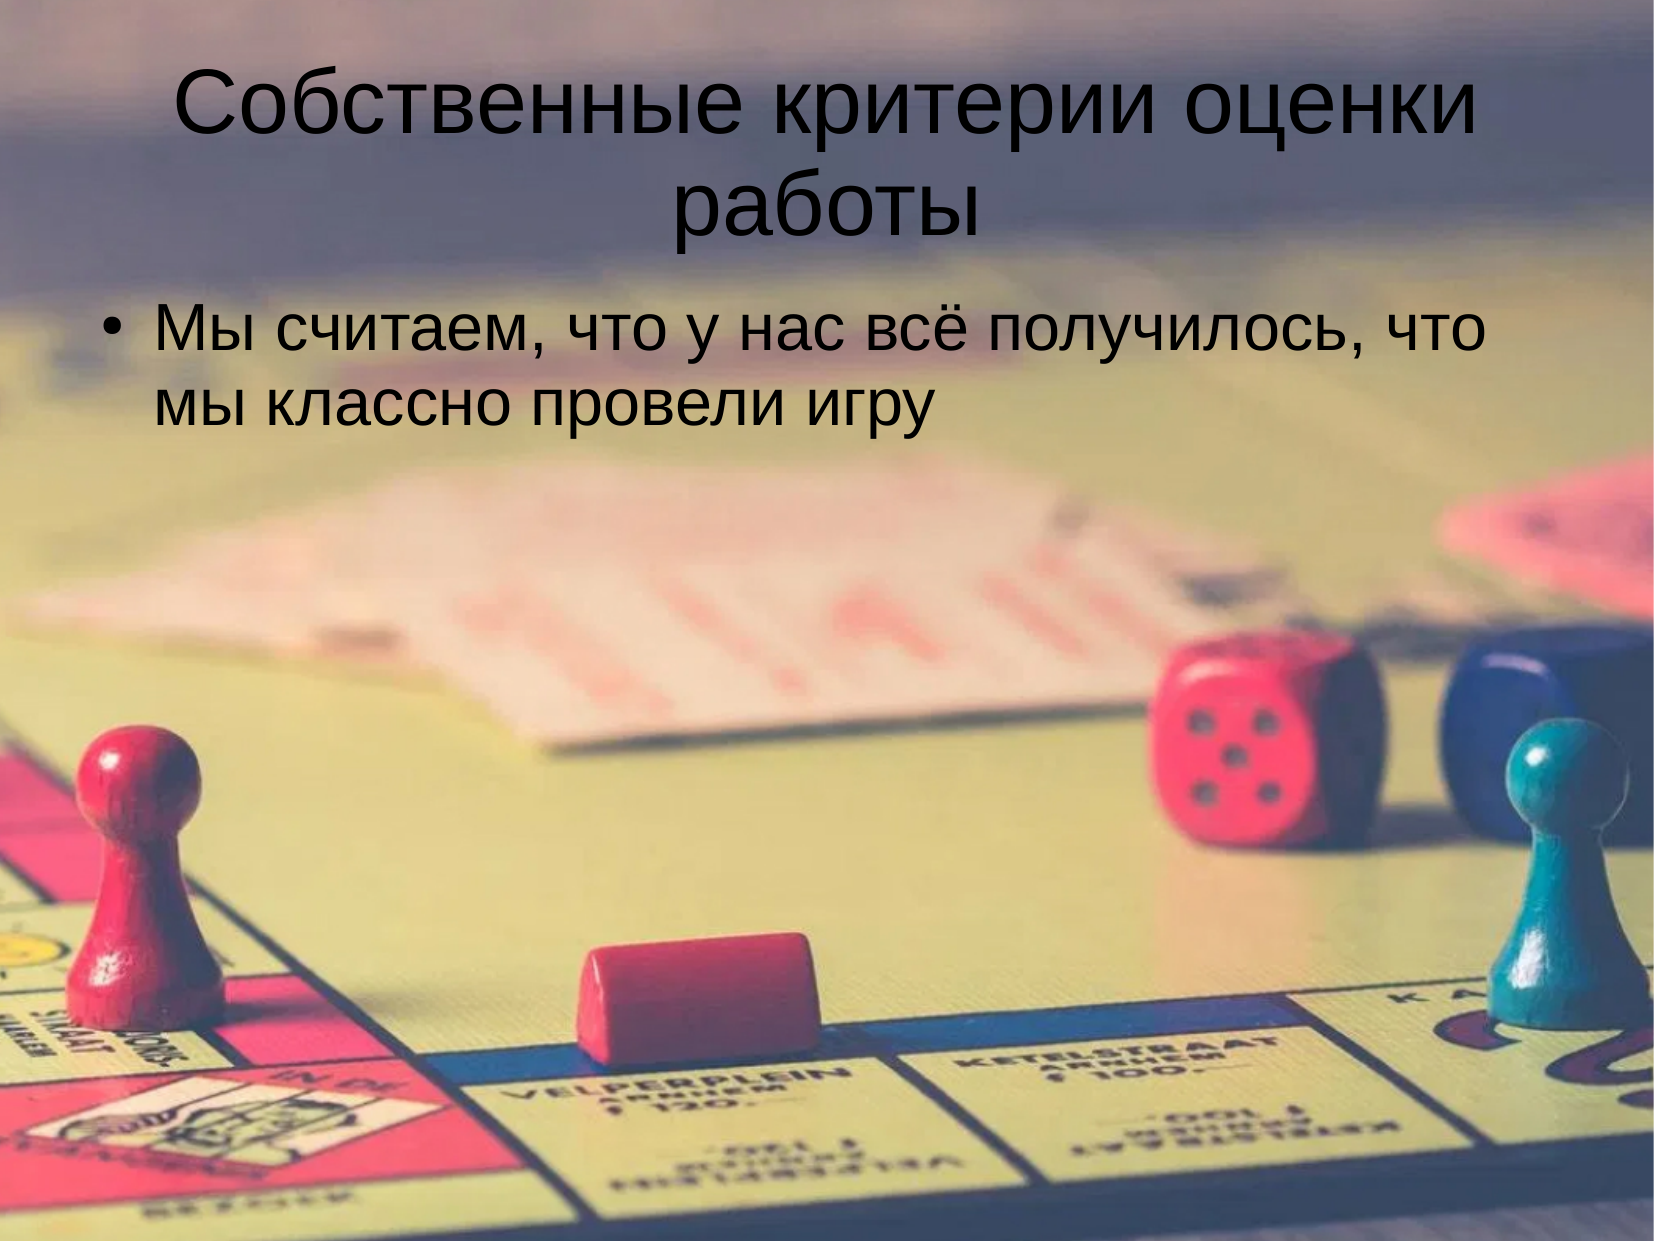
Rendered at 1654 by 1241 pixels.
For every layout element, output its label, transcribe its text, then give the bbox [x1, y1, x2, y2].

text_box [0, 0, 1654, 1241]
list Мы считаем, что у нас всё получилось, что мы классно провели игру [82, 290, 1571, 1010]
title Собственные критерии оценки работы [82, 49, 1571, 257]
